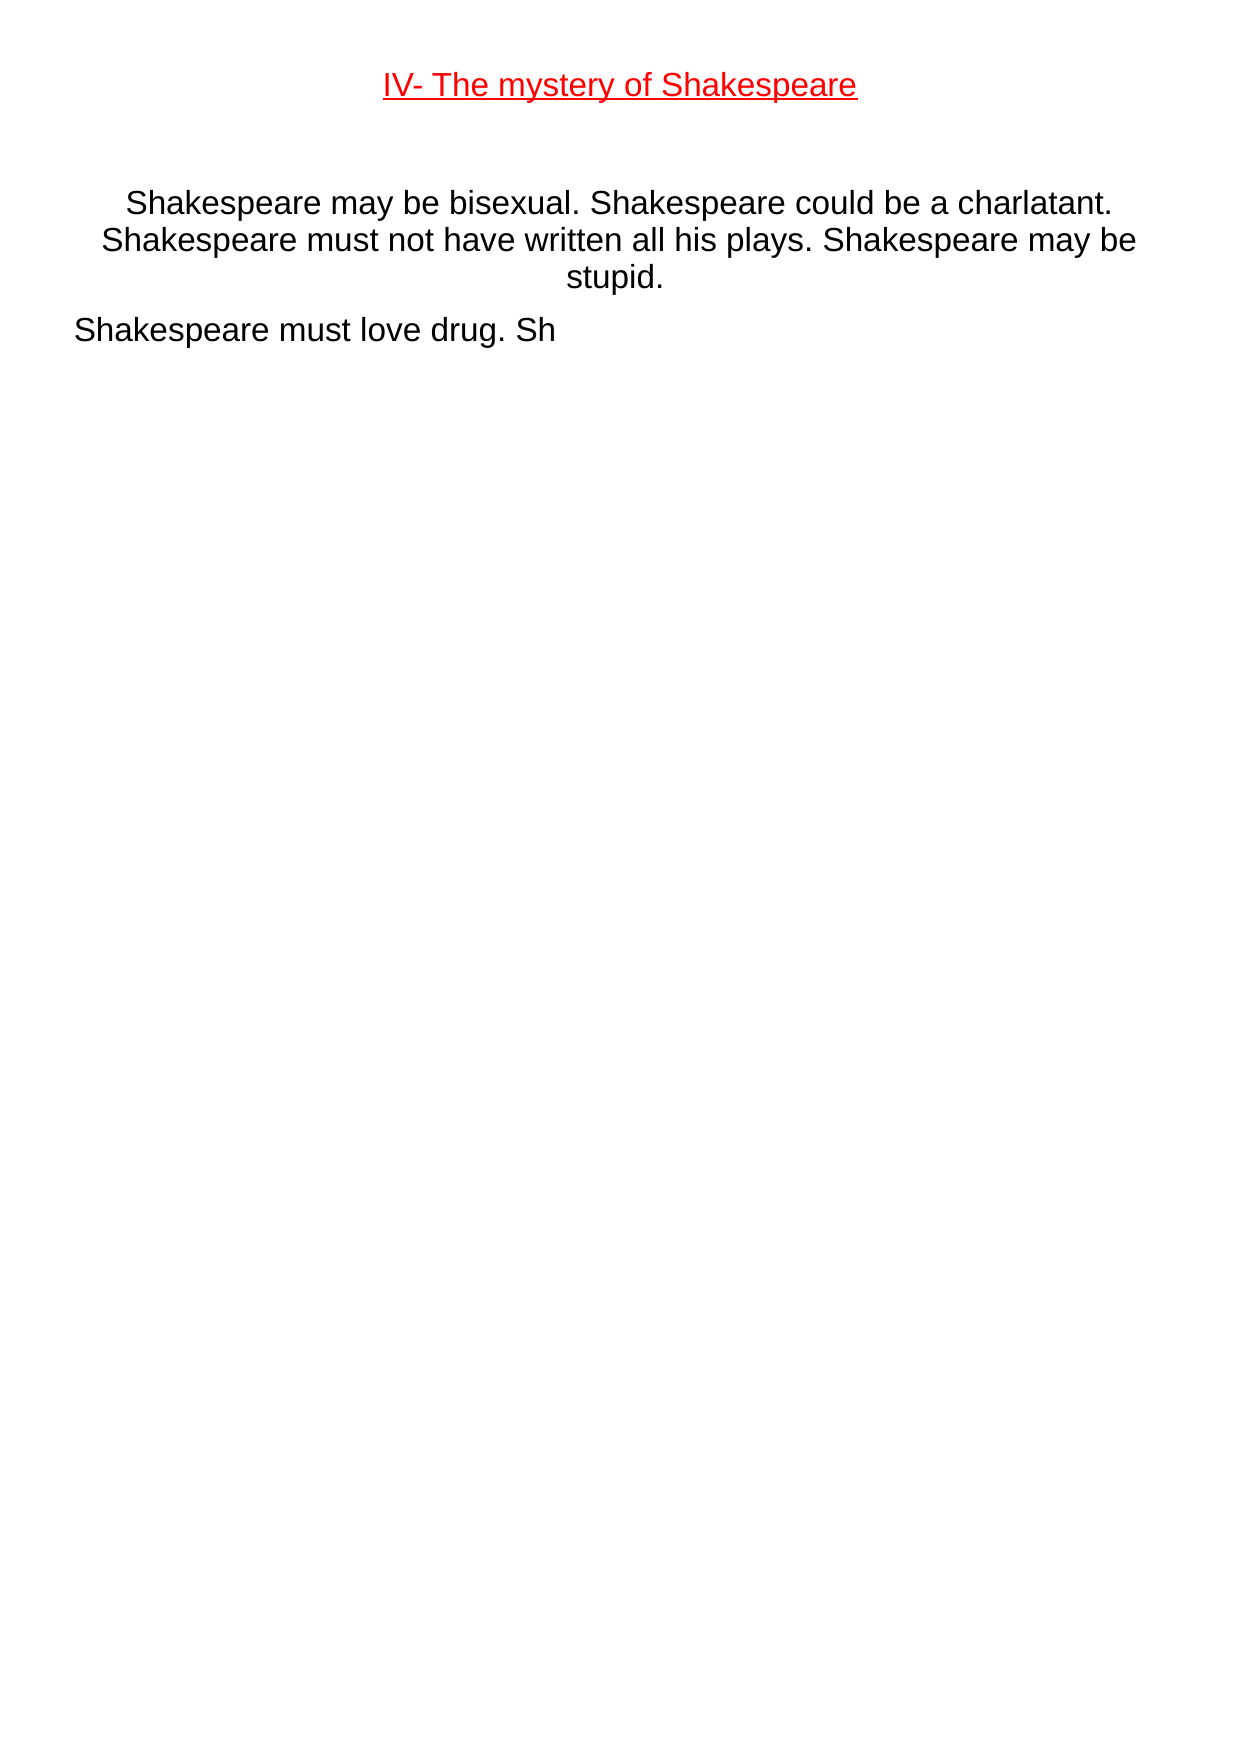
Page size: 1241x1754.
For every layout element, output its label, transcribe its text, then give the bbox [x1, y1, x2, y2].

text_box IV- The mystery of Shakespeare [59, 59, 1182, 112]
text_box Shakespeare must love drug. Sh [59, 303, 1182, 356]
text_box Shakespeare may be bisexual. Shakespeare could be a charlatant. Shakespeare must not have written all his plays. Shakespeare may be stupid. [59, 177, 1182, 303]
